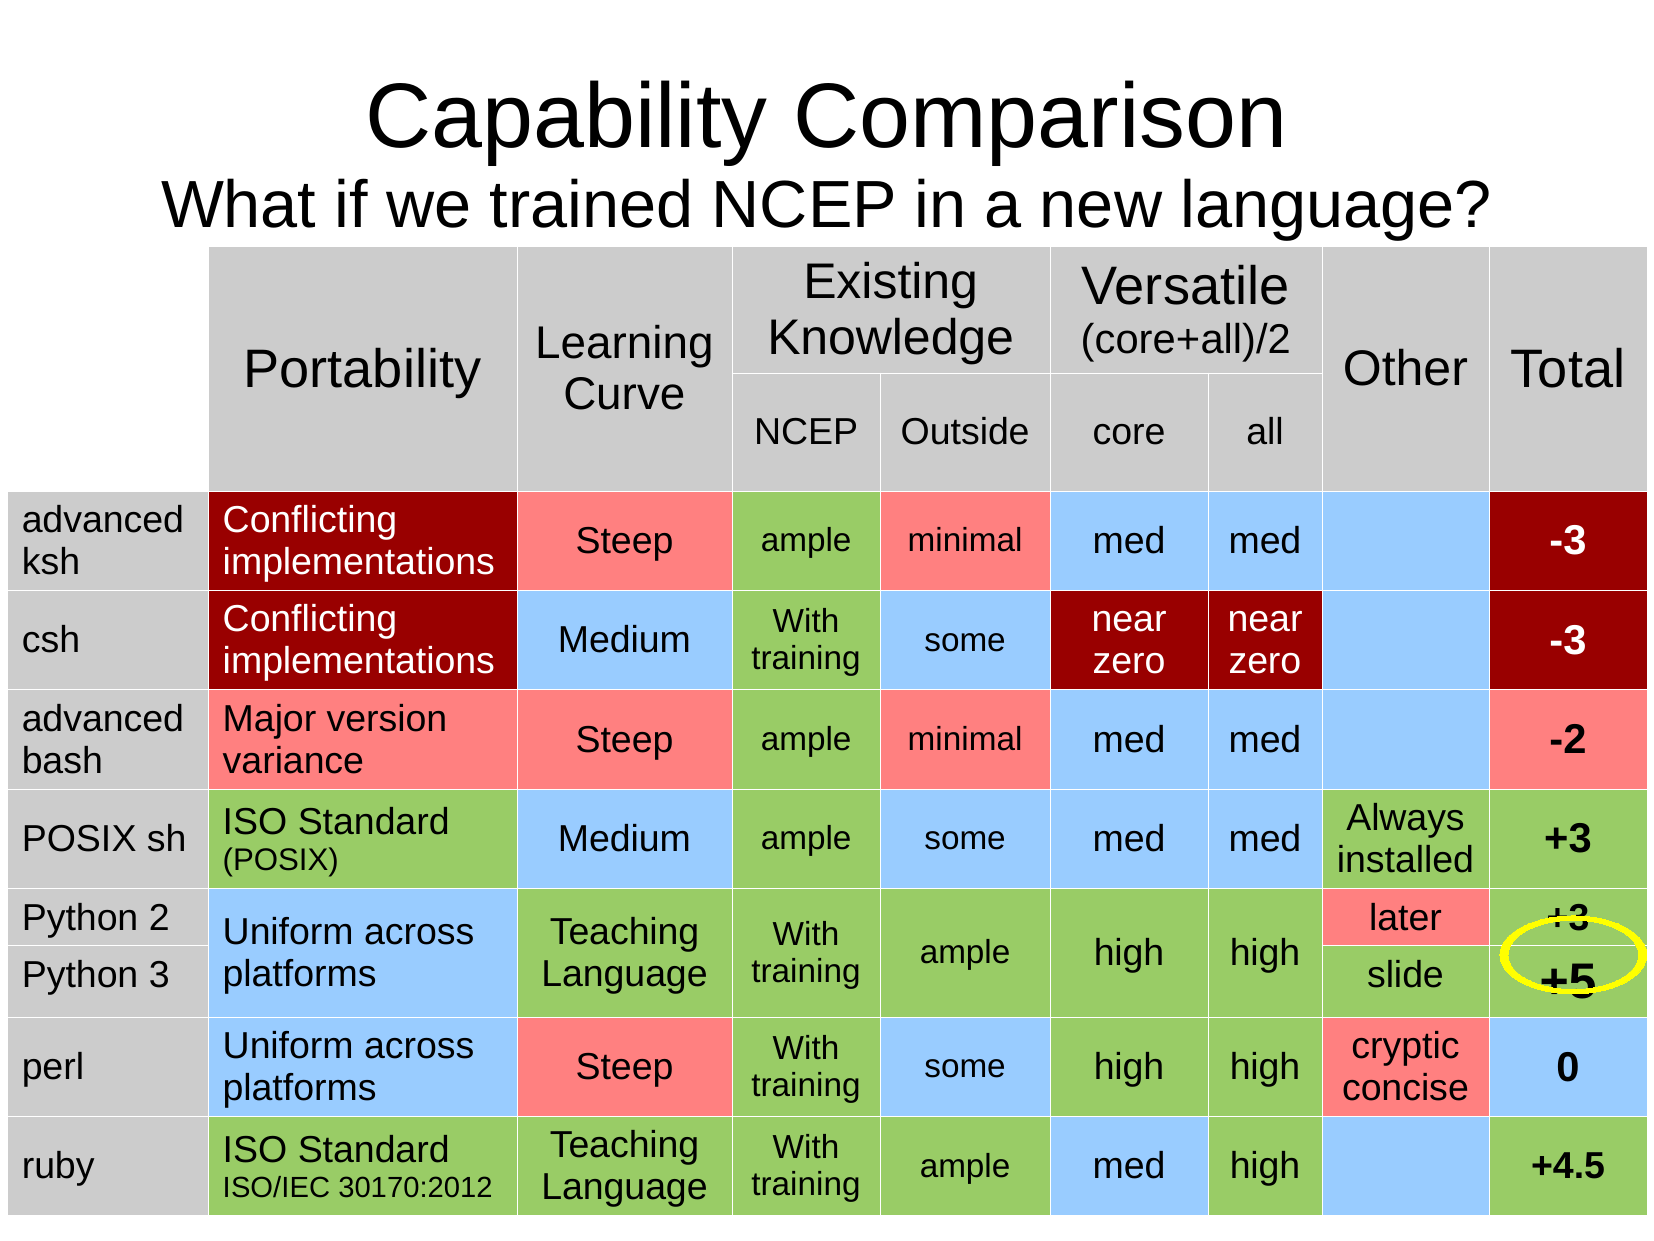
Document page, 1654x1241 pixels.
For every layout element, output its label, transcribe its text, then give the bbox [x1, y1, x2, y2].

table_cell With training [733, 1018, 880, 1116]
table_cell Python 3 [8, 946, 208, 1017]
table_cell med [1051, 790, 1208, 888]
table_cell +5 [1509, 946, 1638, 989]
table_cell Conflicting implementations [209, 492, 517, 590]
table_cell perl [8, 1018, 208, 1116]
table_cell ample [733, 492, 880, 590]
table_cell Uniform across platforms [209, 1018, 517, 1116]
table_header Versatile (core+all)/2 [1051, 257, 1322, 373]
table_cell -3 [1490, 591, 1647, 689]
table_cell high [1209, 1117, 1322, 1215]
table_cell With training [733, 591, 880, 689]
table_cell some [881, 1018, 1050, 1116]
title Capability Comparison What if we trained NCEP in a new language? [82, 49, 1571, 257]
table_cell ruby [8, 1117, 208, 1215]
table_cell ample [881, 1117, 1050, 1215]
table_cell Teaching Language [518, 1117, 732, 1215]
table_header [8, 247, 208, 491]
table_cell high [1209, 1018, 1322, 1116]
table_cell minimal [881, 492, 1050, 590]
table_cell ample [881, 889, 1050, 1017]
table_cell near zero [1209, 591, 1322, 689]
table_cell csh [8, 591, 208, 689]
table_cell Medium [518, 790, 732, 888]
table_cell some [881, 790, 1050, 888]
table_cell Medium [518, 591, 732, 689]
table_cell Uniform across platforms [209, 889, 517, 1017]
table_cell ample [733, 690, 880, 789]
table_cell Conflicting implementations [209, 591, 517, 689]
table_cell [1323, 1117, 1489, 1215]
table_cell -3 [1490, 492, 1647, 590]
text_box [1499, 915, 1647, 994]
table_cell With training [733, 889, 880, 1017]
table_cell med [1051, 492, 1208, 590]
table_cell slide [1323, 946, 1489, 1017]
table_cell high [1051, 1018, 1208, 1116]
table_header Total [1490, 247, 1647, 491]
table_cell core [1051, 374, 1208, 491]
table_cell [1323, 591, 1489, 689]
table_cell med [1051, 1117, 1208, 1215]
table_cell NCEP [733, 374, 880, 491]
table_cell near zero [1051, 591, 1208, 689]
table_cell Steep [518, 690, 732, 789]
table_cell Steep [518, 492, 732, 590]
table_cell med [1051, 690, 1208, 789]
table_cell later [1323, 889, 1489, 945]
table_cell some [881, 591, 1050, 689]
table_cell all [1209, 374, 1322, 491]
table_cell +3 [1490, 790, 1647, 888]
table_cell +4.5 [1490, 1117, 1647, 1215]
table_cell +3 [1490, 889, 1647, 945]
table_cell Teaching Language [518, 889, 732, 1017]
table_header Learning Curve [518, 257, 732, 491]
table_header Portability [209, 257, 517, 491]
table_cell 0 [1490, 1018, 1647, 1116]
table_cell +3 [1512, 921, 1635, 945]
table_cell Outside [881, 374, 1050, 491]
table_cell ISO Standard ISO/IEC 30170:2012 [209, 1117, 517, 1215]
table_cell ample [733, 790, 880, 888]
table_cell med [1209, 492, 1322, 590]
table_cell -2 [1490, 690, 1647, 789]
table_cell med [1209, 790, 1322, 888]
table_cell minimal [881, 690, 1050, 789]
table_header Existing Knowledge [733, 257, 1050, 373]
table_cell advanced bash [8, 690, 208, 789]
table_cell Steep [518, 1018, 732, 1116]
table_cell advanced ksh [8, 492, 208, 590]
table_cell +5 [1490, 946, 1647, 1017]
table_cell POSIX sh [8, 790, 208, 888]
table_cell high [1209, 889, 1322, 1017]
table_cell med [1209, 690, 1322, 789]
table_cell Major version variance [209, 690, 517, 789]
table_header Other [1323, 257, 1489, 491]
table_cell Python 2 [8, 889, 208, 945]
table_cell cryptic concise [1323, 1018, 1489, 1116]
table_cell ISO Standard (POSIX) [209, 790, 517, 888]
table_cell [1323, 492, 1489, 590]
table_cell [1323, 690, 1489, 789]
table_cell high [1051, 889, 1208, 1017]
table_cell With training [733, 1117, 880, 1215]
table_cell Always installed [1323, 790, 1489, 888]
